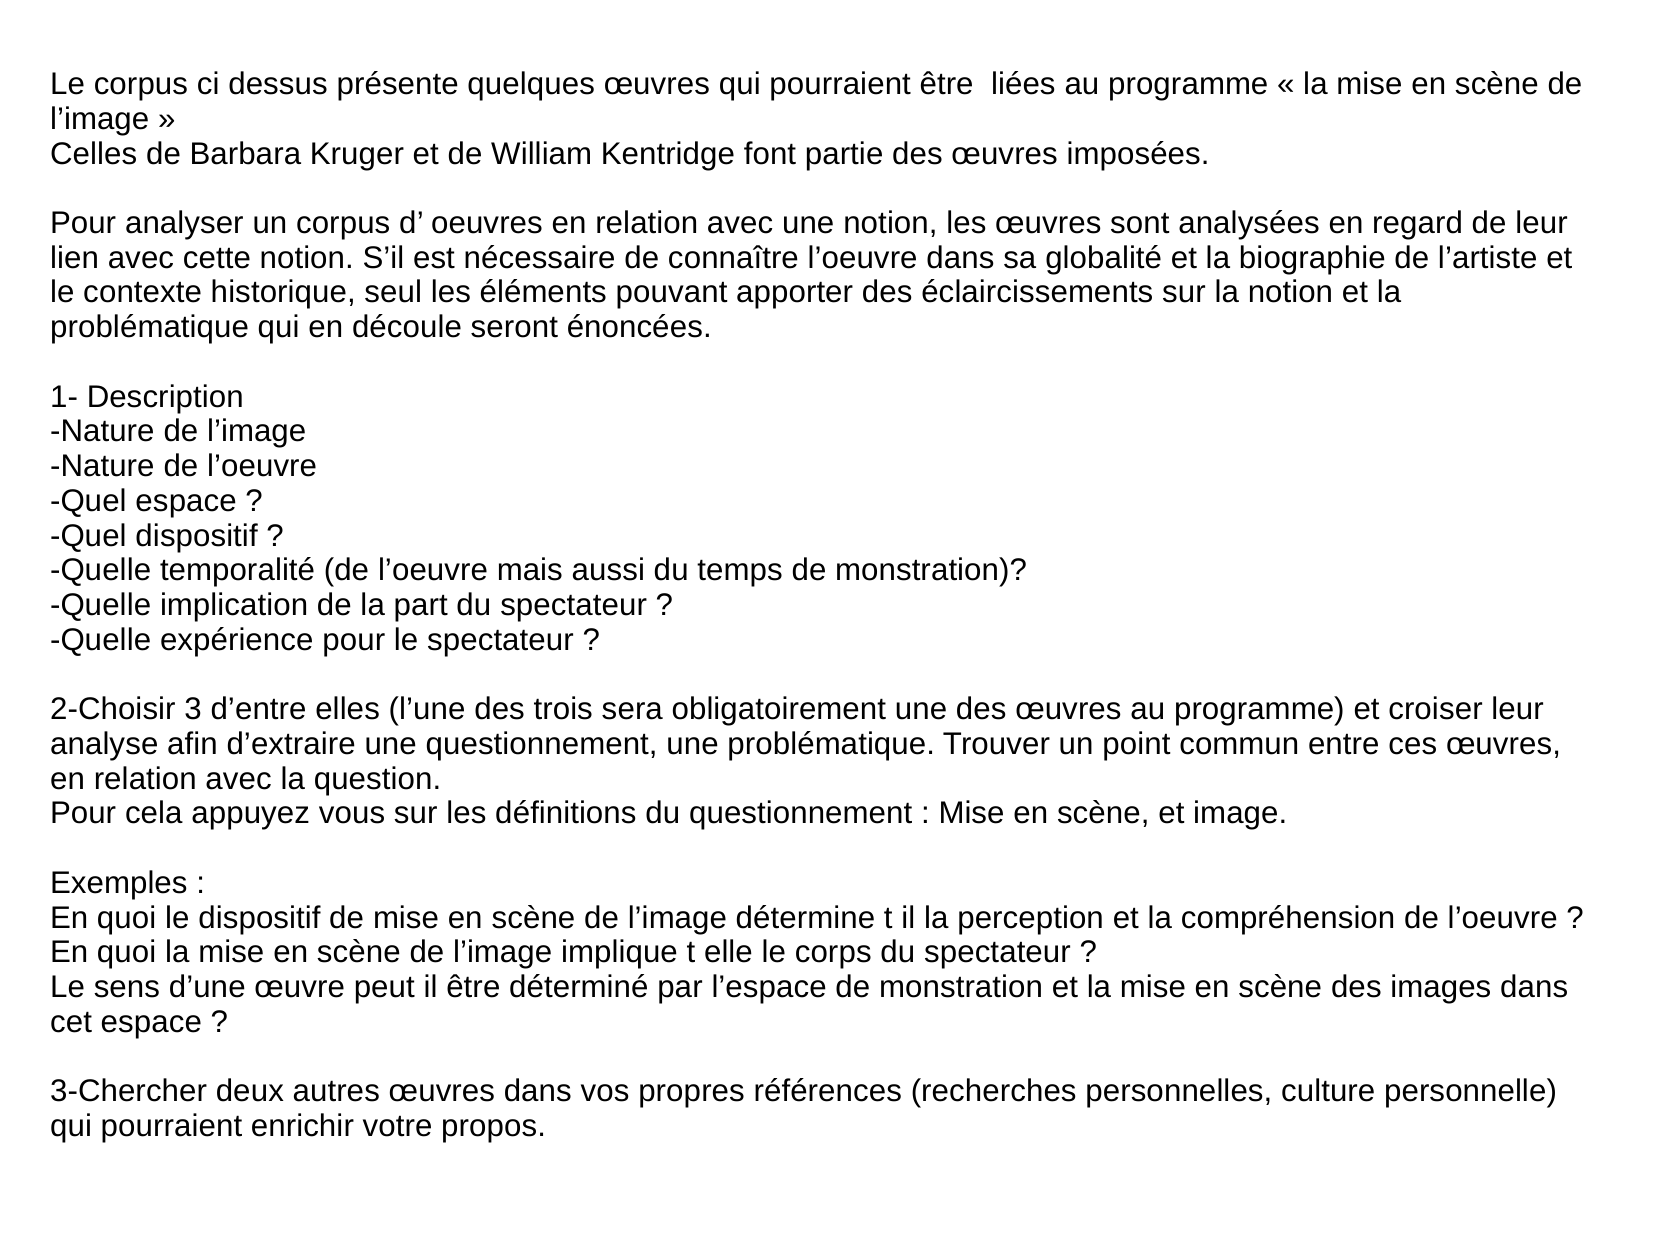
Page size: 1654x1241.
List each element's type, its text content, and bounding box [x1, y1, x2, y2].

text_box Le corpus ci dessus présente quelques œuvres qui pourraient être liées au programme « la mise en scène de l’image » Celles de Barbara Kruger et de William Kentridge font partie des œuvres imposées. Pour analyser un corpus d’ oeuvres en relation avec une notion, les œuvres sont analysées en regard de leur lien avec cette notion. S’il est nécessaire de connaître l’oeuvre dans sa globalité et la biographie de l’artiste et le contexte historique, seul les éléments pouvant apporter des éclaircissements sur la notion et la problématique qui en découle seront énoncées. 1- Description -Nature de l’image -Nature de l’oeuvre -Quel espace ? -Quel dispositif ? -Quelle temporalité (de l’oeuvre mais aussi du temps de monstration)? -Quelle implication de la part du spectateur ? -Quelle expérience pour le spectateur ? 2-Choisir 3 d’entre elles (l’une des trois sera obligatoirement une des œuvres au programme) et croiser leur analyse afin d’extraire une questionnement, une problématique. Trouver un point commun entre ces œuvres, en relation avec la question. Pour cela appuyez vous sur les définitions du questionnement : Mise en scène, et image. Exemples : En quoi le dispositif de mise en scène de l’image détermine t il la perception et la compréhension de l’oeuvre ? En quoi la mise en scène de l’image implique t elle le corps du spectateur ? Le sens d’une œuvre peut il être déterminé par l’espace de monstration et la mise en scène des images dans cet espace ? 3-Chercher deux autres œuvres dans vos propres références (recherches personnelles, culture personnelle) qui pourraient enrichir votre propos. [35, 59, 1619, 1220]
